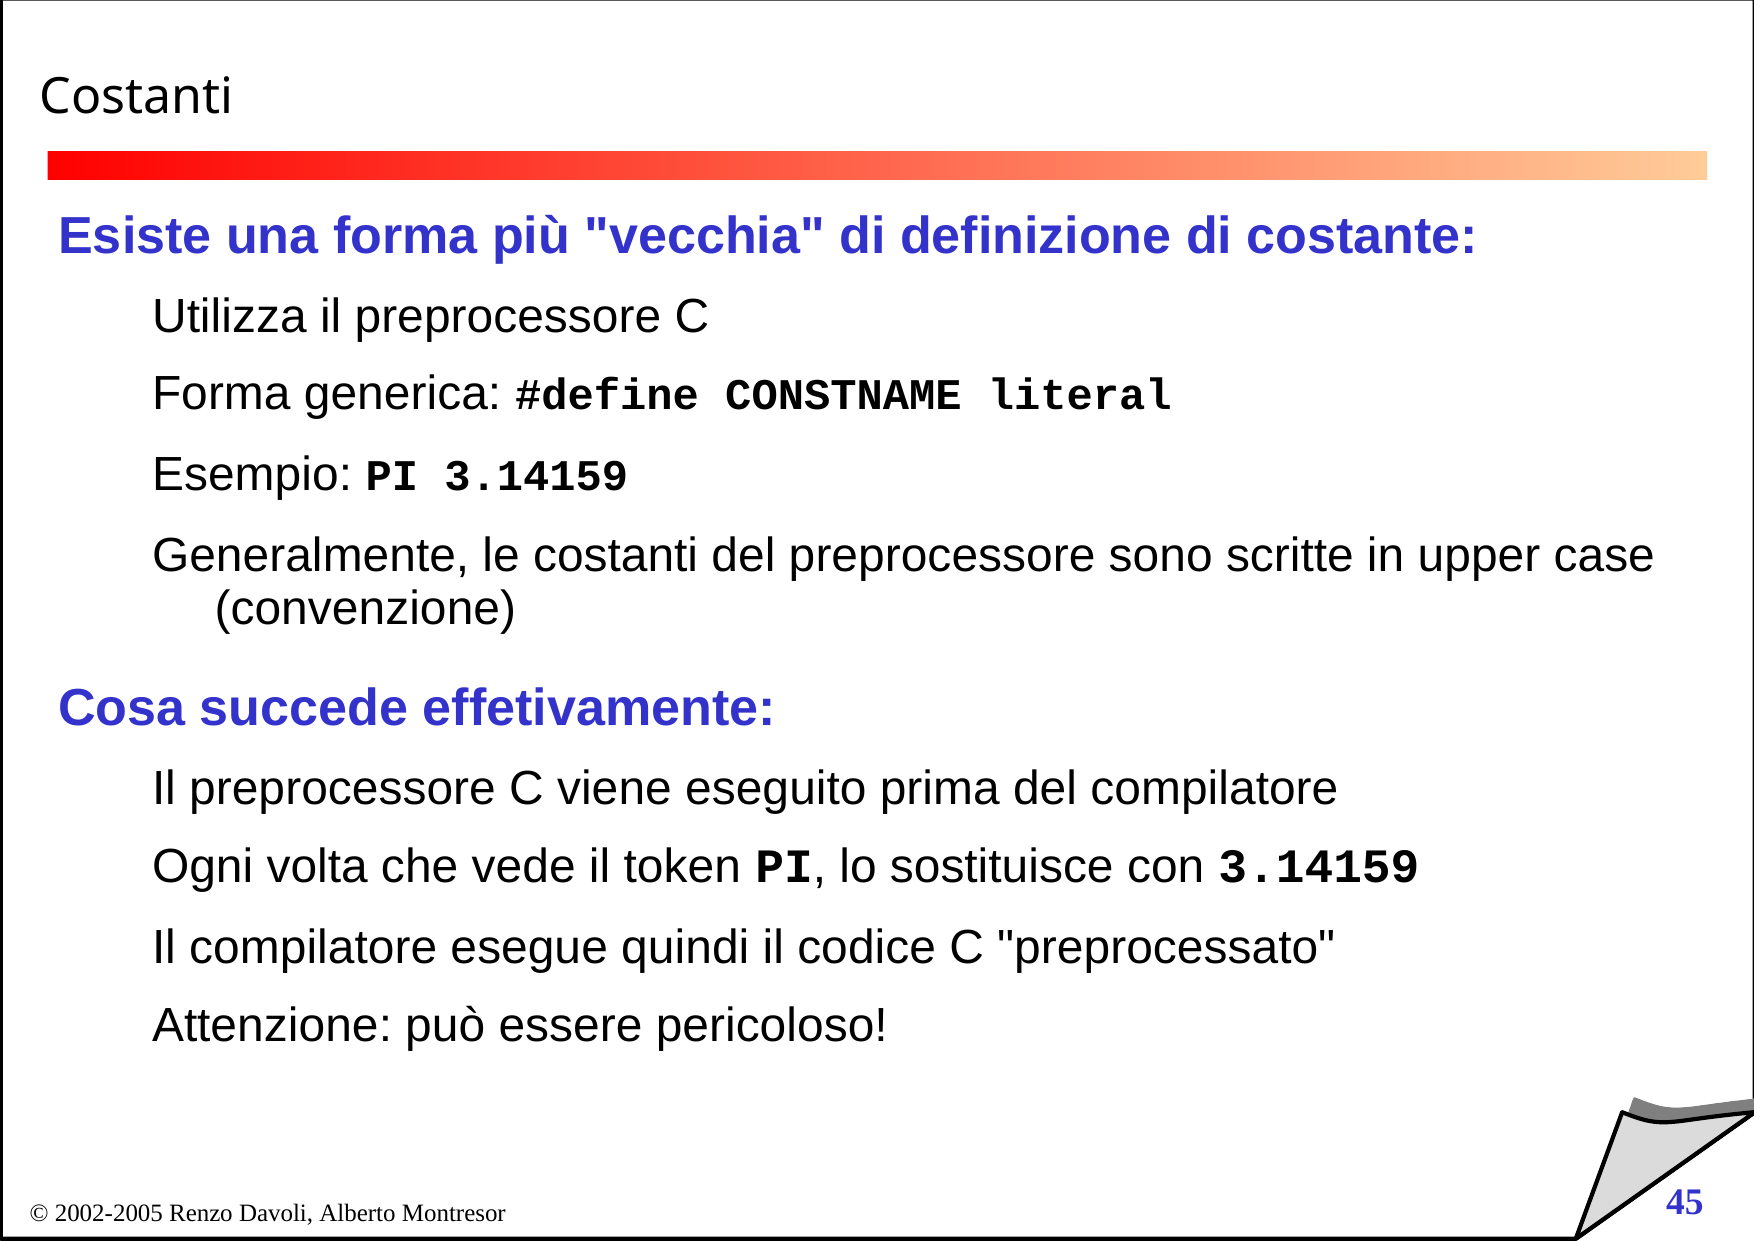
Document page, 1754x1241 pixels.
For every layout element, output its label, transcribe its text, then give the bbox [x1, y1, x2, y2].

list Esiste una forma più "vecchia" di definizione di costante: Utilizza il preprocessore C Forma generica: #define CONSTNAME literal Esempio: PI 3.14159 Generalmente, le costanti del preprocessore sono scritte in upper case (convenzione) Cosa succede effetivamente: Il preprocessore C viene eseguito prima del compilatore Ogni volta che vede il token PI, lo sostituisce con 3.14159 Il compilatore esegue quindi il codice C "preprocessato" Attenzione: può essere pericoloso! [58, 206, 1696, 1221]
text_box main [750, 151, 754, 179]
title Costanti [40, 49, 1714, 144]
